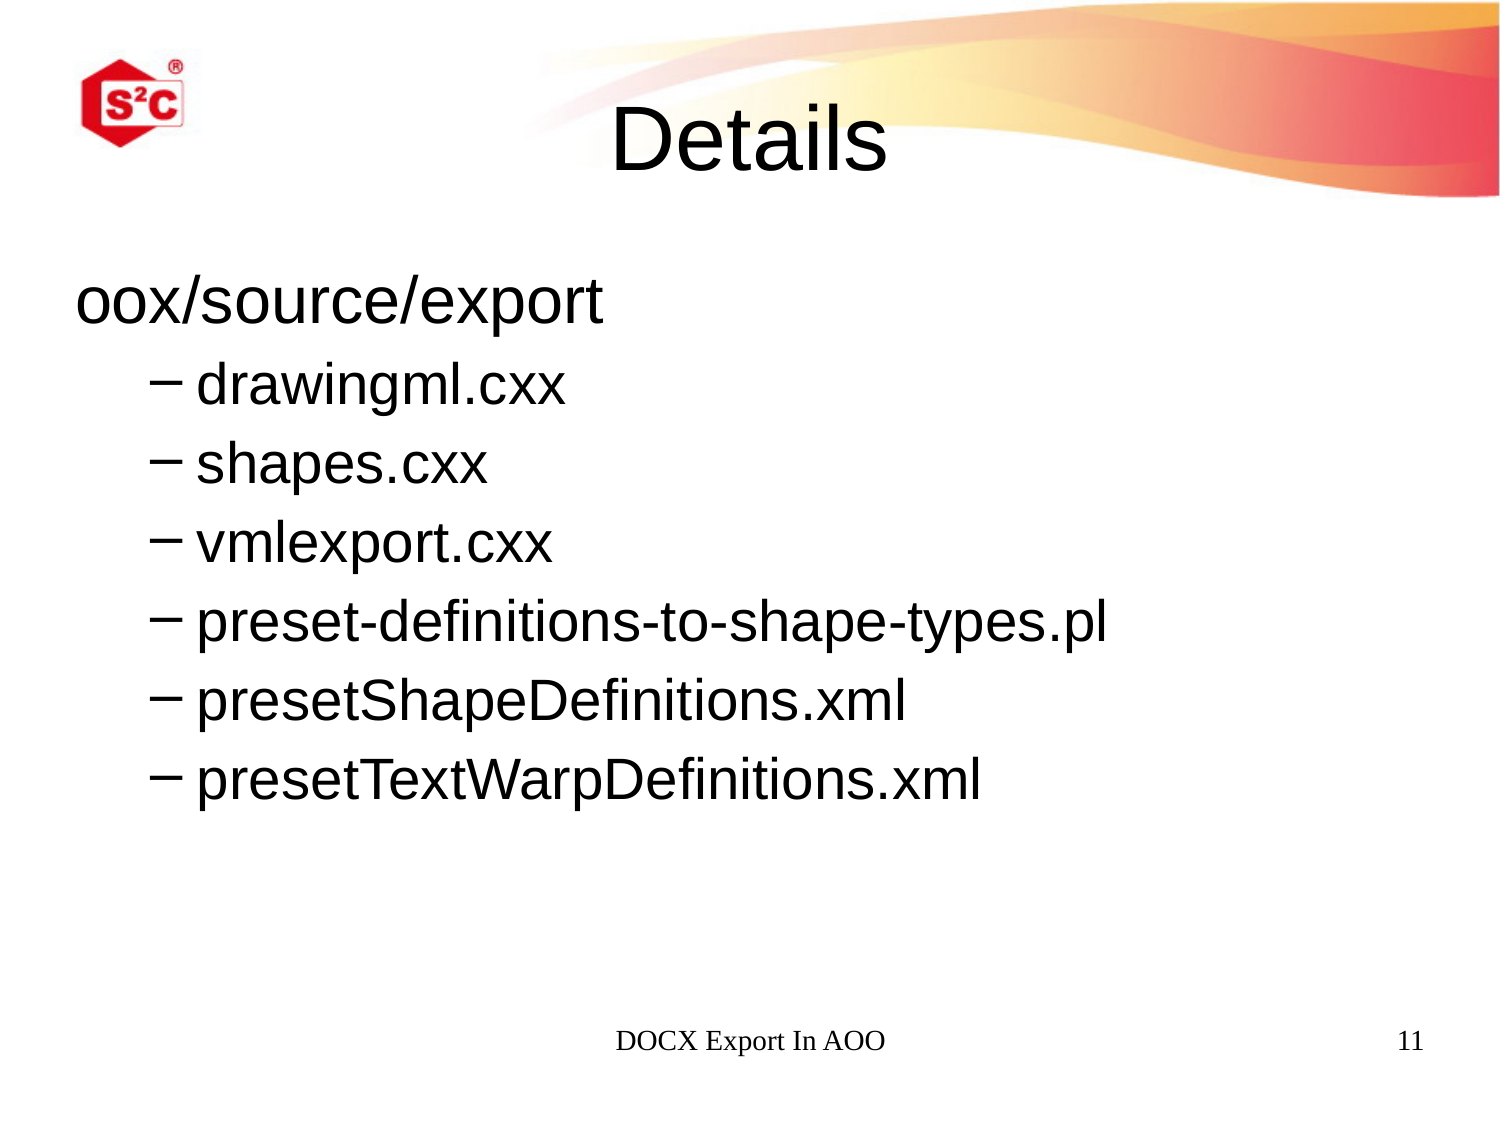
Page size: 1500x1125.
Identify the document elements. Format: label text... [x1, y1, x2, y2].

list oox/source/export drawingml.cxx shapes.cxx vmlexport.cxx preset-definitions-to-shape-types.pl presetShapeDefinitions.xml presetTextWarpDefinitions.xml [75, 263, 1425, 1006]
title Details [75, 44, 1425, 233]
picture [0, 0, 1500, 1125]
